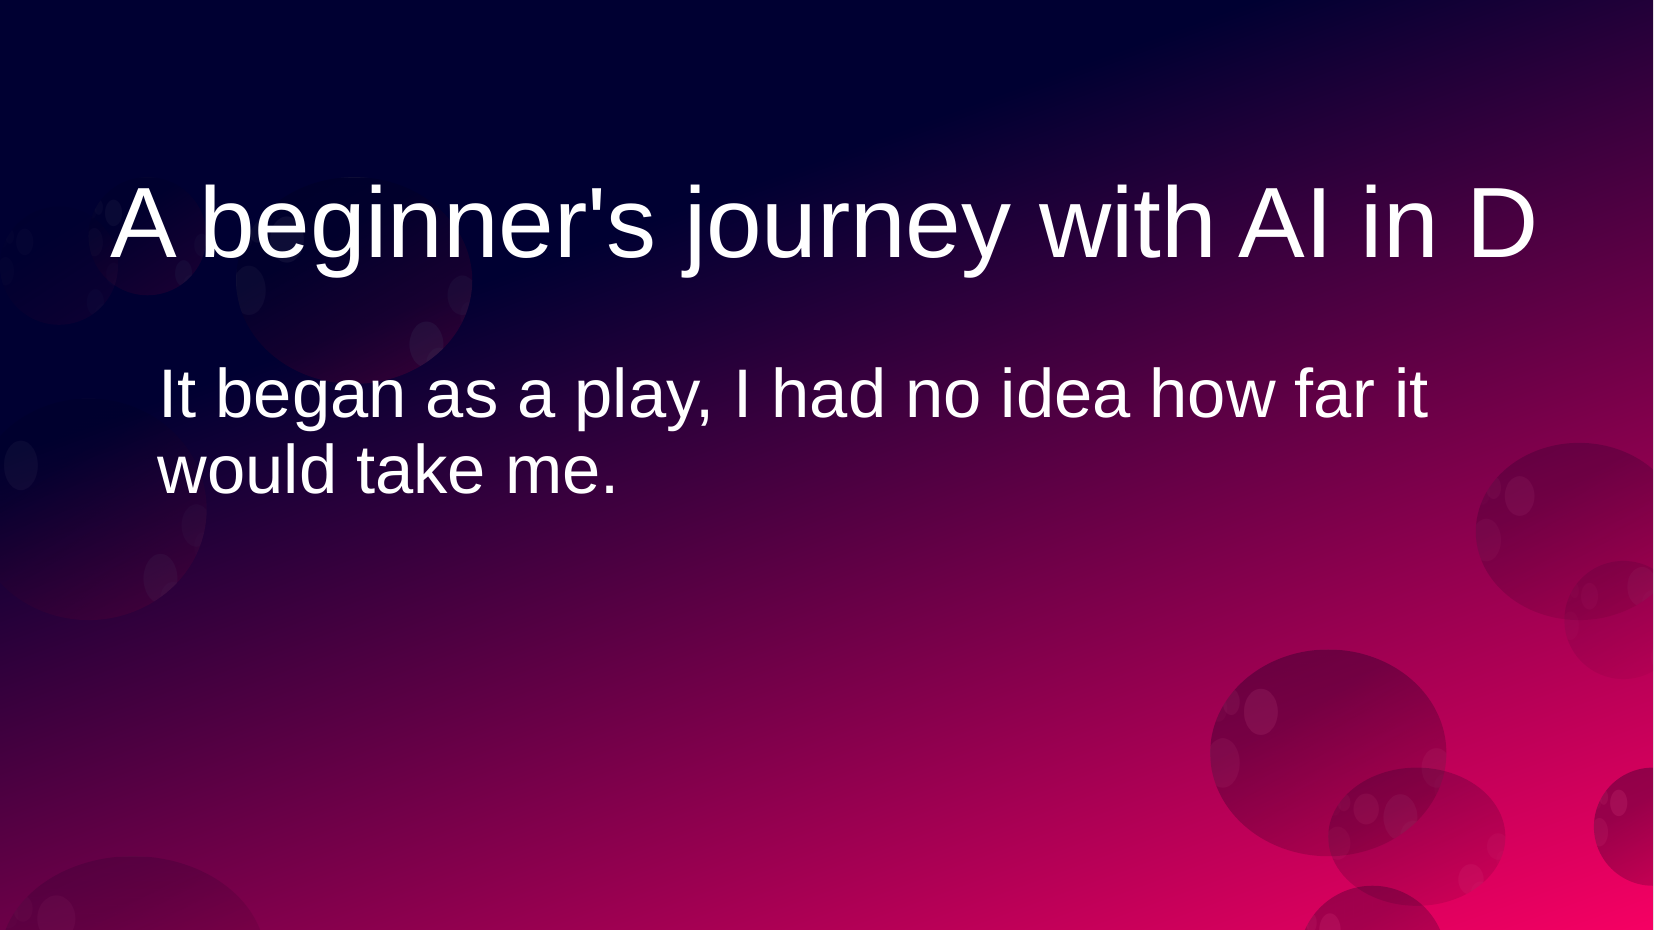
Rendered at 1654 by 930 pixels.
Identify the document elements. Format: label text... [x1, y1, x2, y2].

title A beginner's journey with AI in D It began as a play, I had no idea how far it would take me. [82, 98, 1571, 577]
picture [1648, 0, 1654, 930]
